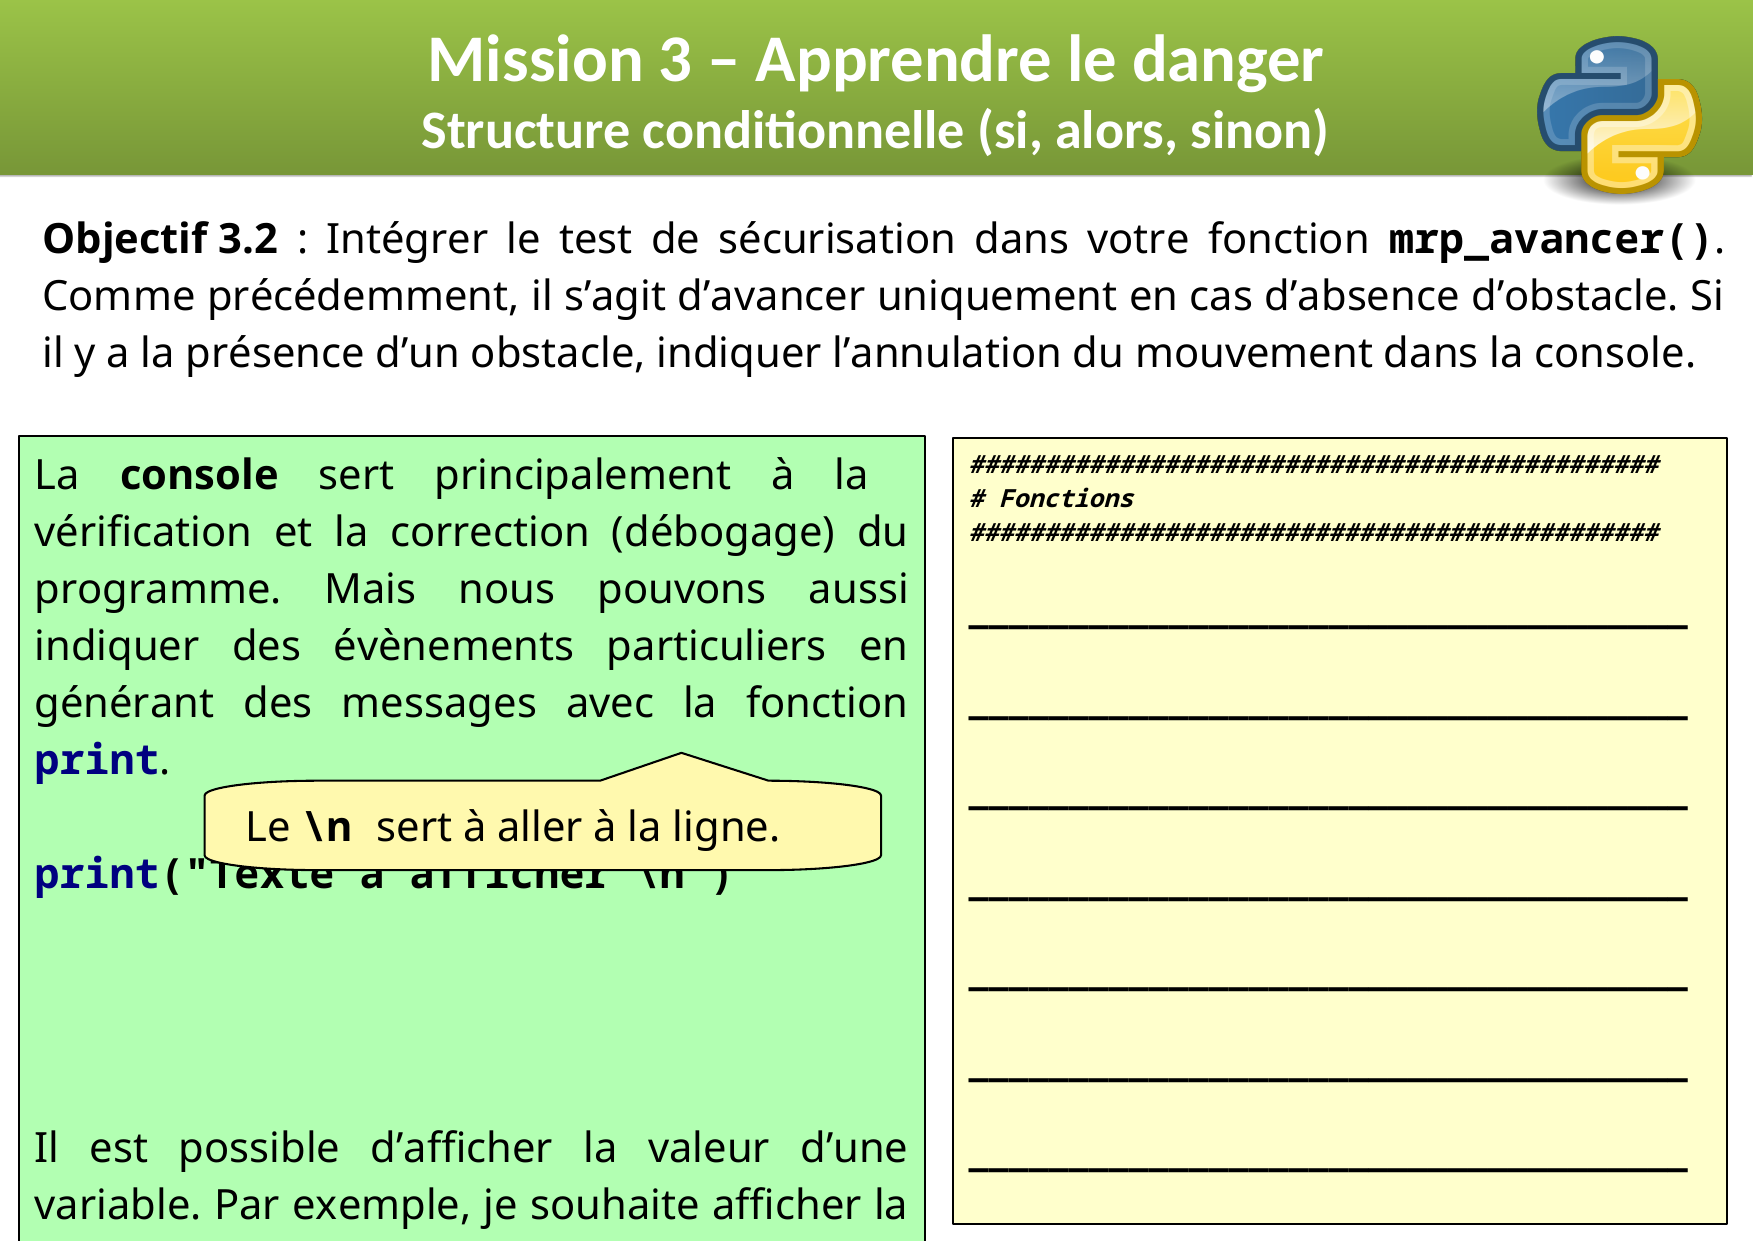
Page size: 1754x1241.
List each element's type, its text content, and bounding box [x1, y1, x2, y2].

picture [1526, 32, 1713, 201]
text_box Objectif 3.2 : Intégrer le test de sécurisation dans votre fonction mrp_avancer(). Comme précédemment, il s’agit d’avancer uniquement en cas d’absence d’obstacle. Si il y a la présence d’un obstacle, indiquer l’annulation du mouvement dans la console. [27, 201, 1741, 403]
text_box ############################################## # Fonctions ############################################## ____________________________________ ____________________________________ ____________________________________ ____________________________________ ____________________________________ ____________________________________ ____________________________________ ____________________________________ ____________________________________ ____________________________________ [952, 438, 1727, 1224]
text_box Le \n sert à aller à la ligne. [204, 752, 882, 871]
text_box La console sert principalement à la vérification et la correction (débogage) du programme. Mais nous pouvons aussi indiquer des évènements particuliers en générant des messages avec la fonction print. print("Texte à afficher \n") Il est possible d’afficher la valeur d’une variable. Par exemple, je souhaite afficher la valeur de la variable nb_pas . print("Nombre de pas:",nb_pas) [18, 436, 925, 1222]
text_box Mission 3 – Apprendre le danger Structure conditionnelle (si, alors, sinon) [0, 0, 1753, 175]
